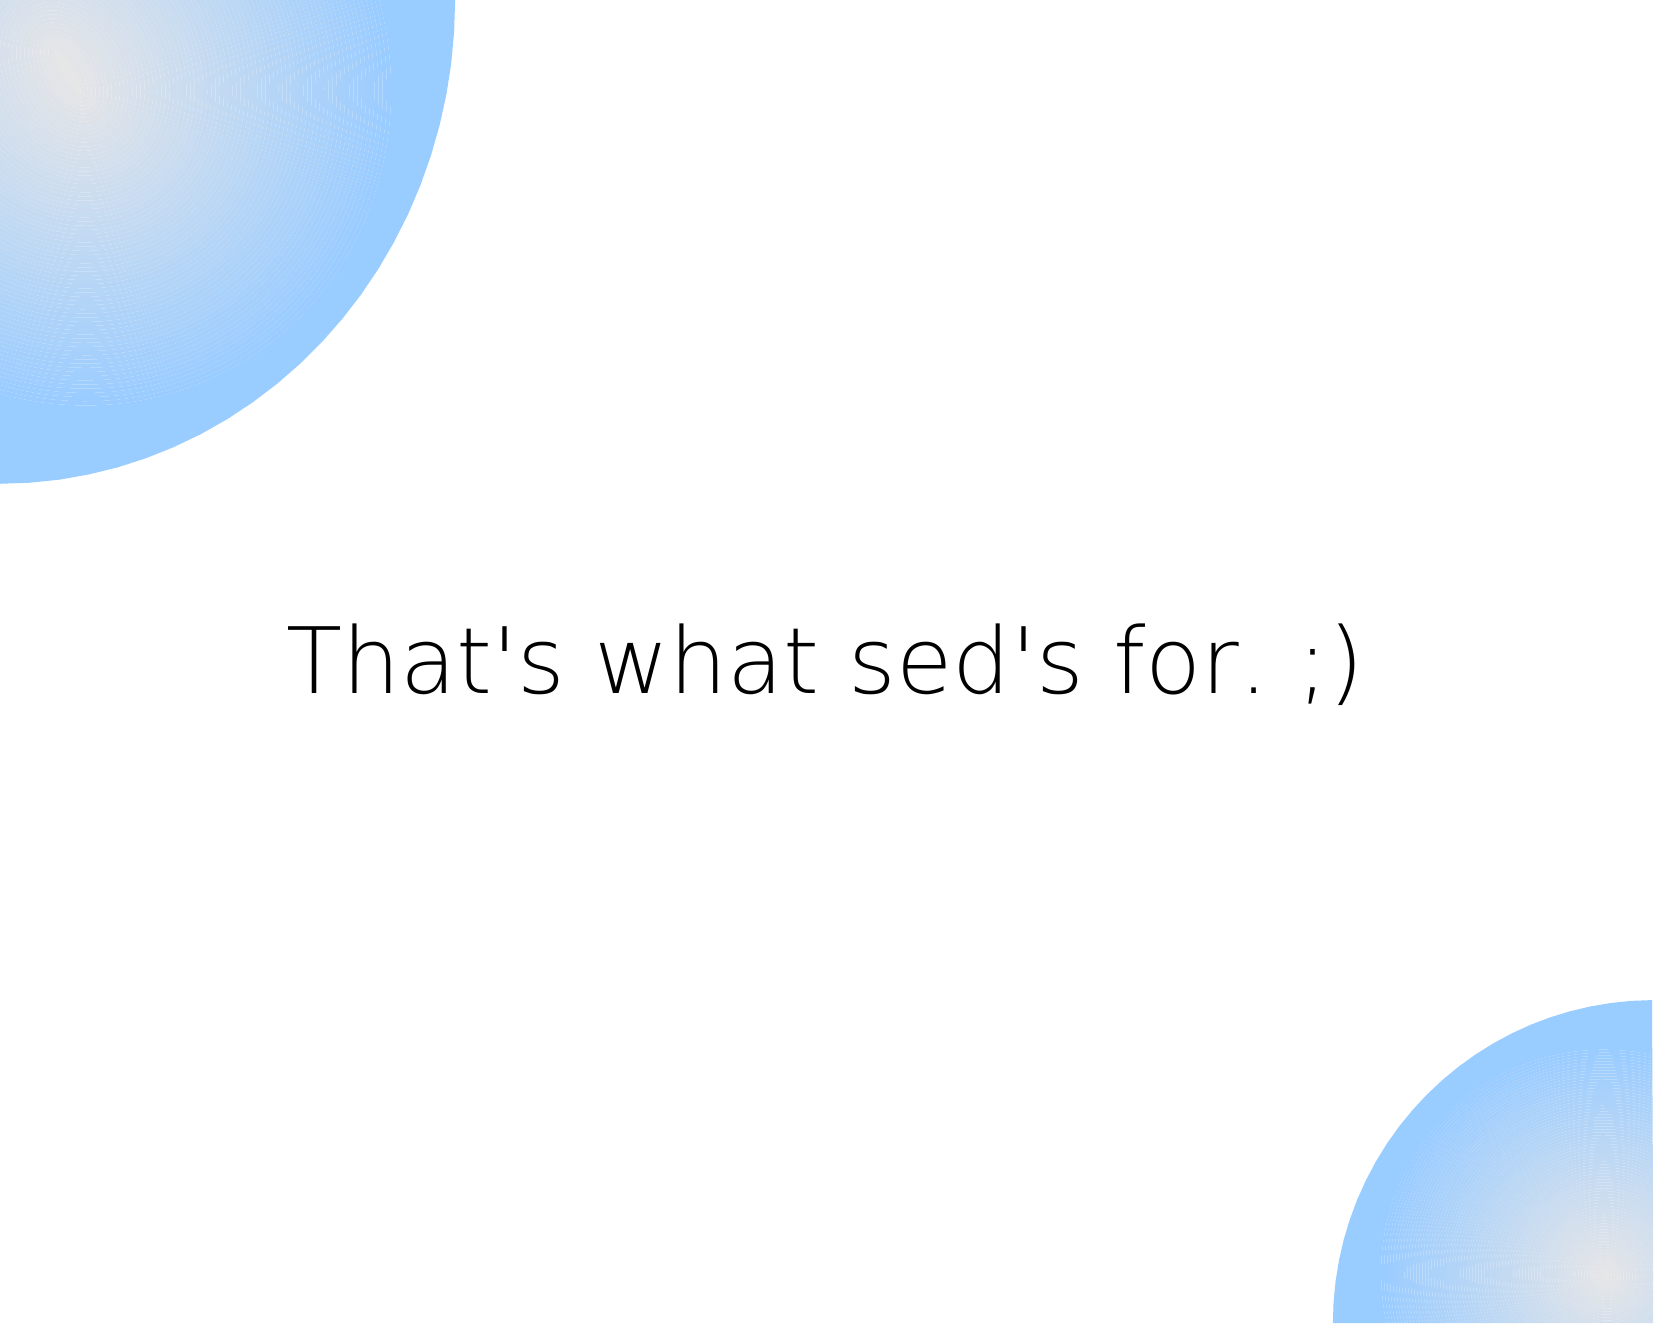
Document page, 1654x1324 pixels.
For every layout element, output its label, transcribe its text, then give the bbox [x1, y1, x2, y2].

subtitle That's what sed's for. ;) [82, 149, 1571, 1174]
